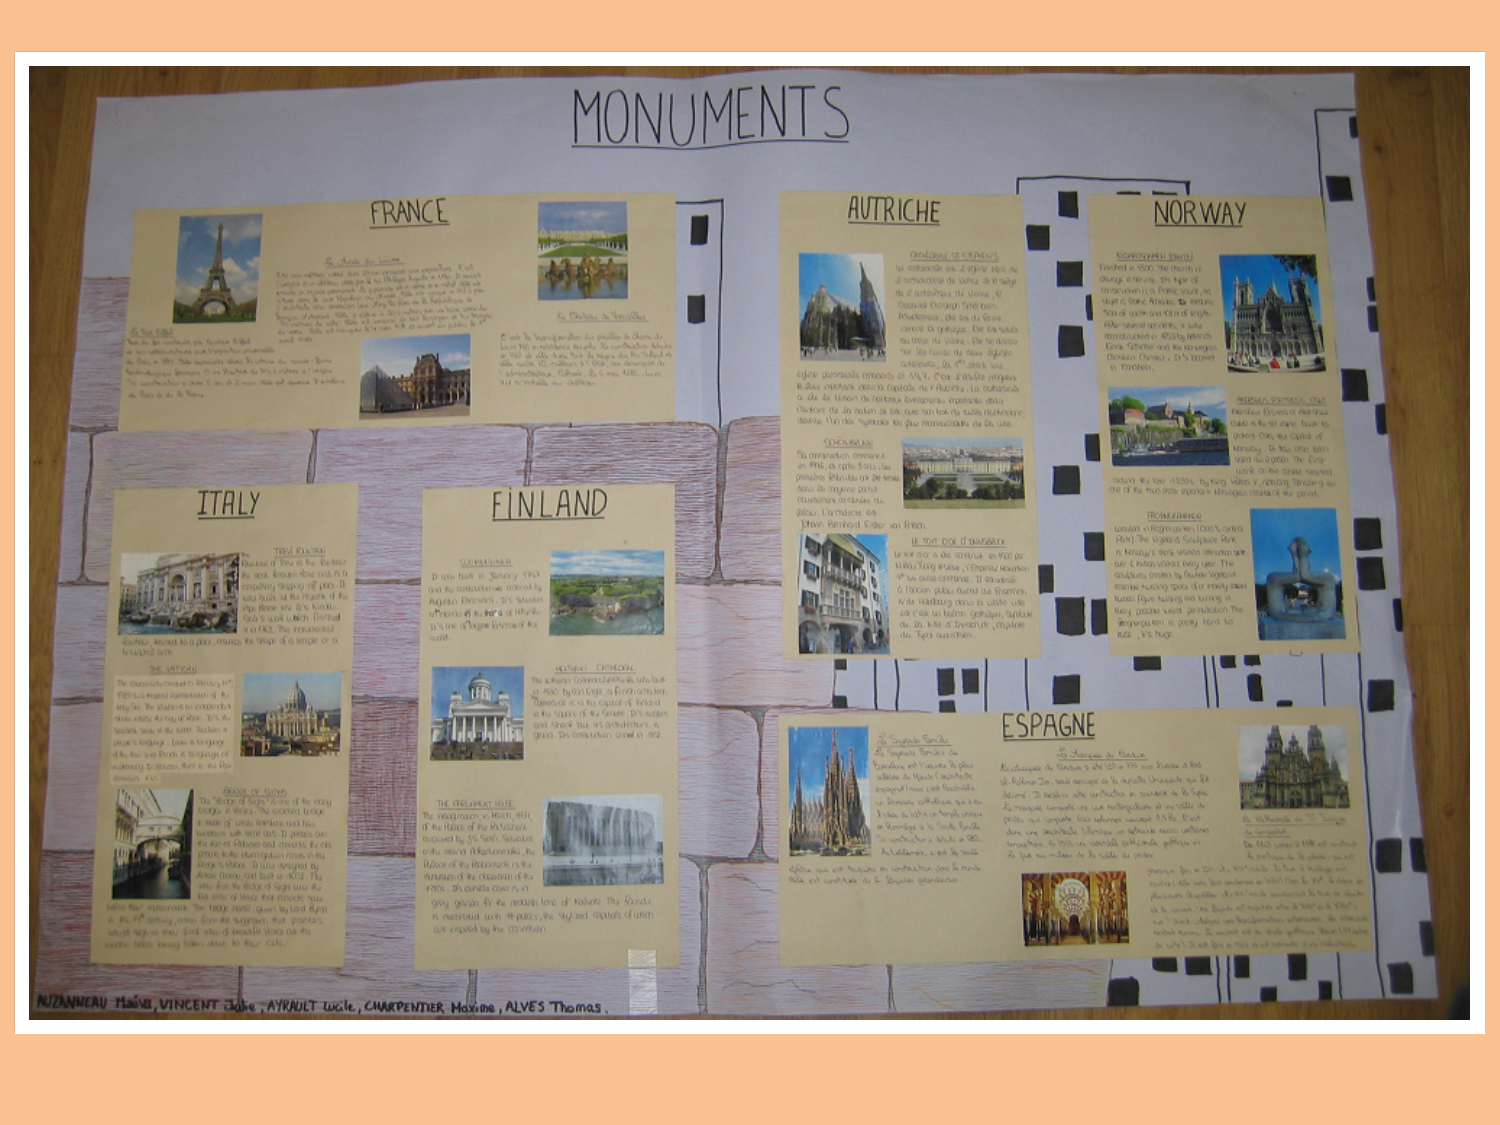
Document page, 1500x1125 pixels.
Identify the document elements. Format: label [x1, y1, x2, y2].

picture [29, 66, 1471, 1020]
